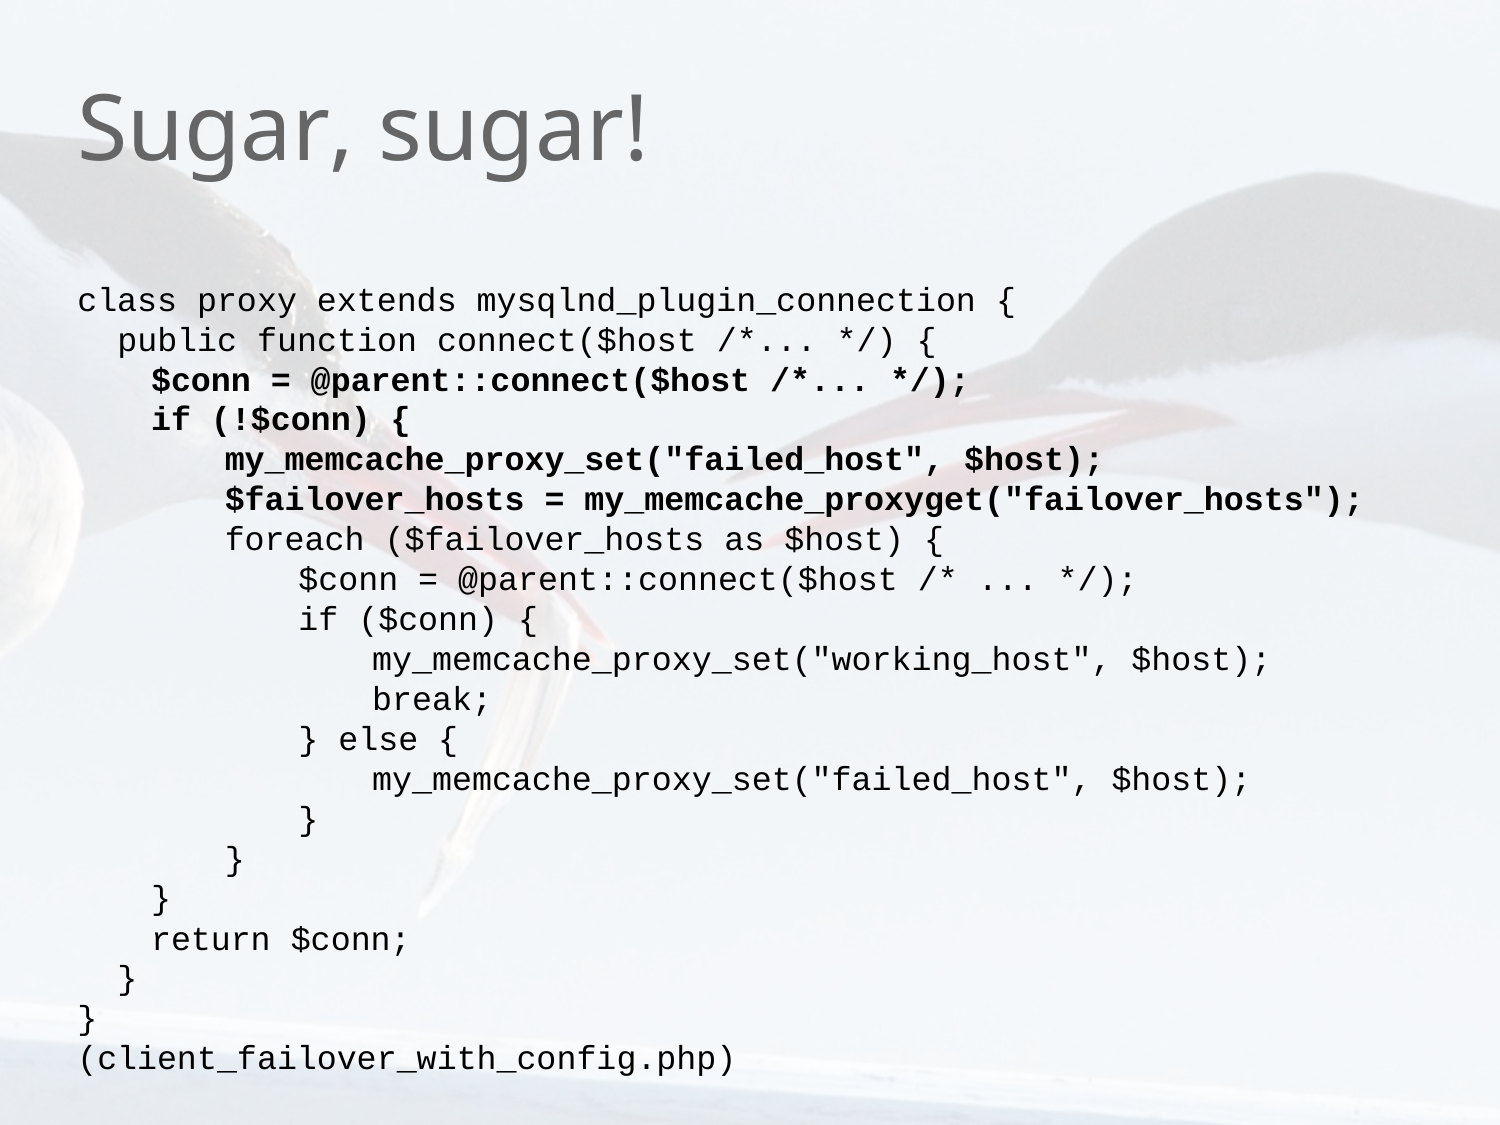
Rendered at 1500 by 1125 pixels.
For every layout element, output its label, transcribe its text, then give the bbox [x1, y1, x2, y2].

text_box [0, 0, 1500, 1125]
text_box class proxy extends mysqlnd_plugin_connection { public function connect($host /*... */) { $conn = @parent::connect($host /*... */); if (!$conn) { my_memcache_proxy_set("failed_host", $host); $failover_hosts = my_memcache_proxyget("failover_hosts"); foreach ($failover_hosts as $host) { $conn = @parent::connect($host /* ... */); if ($conn) { my_memcache_proxy_set("working_host", $host); break; } else { my_memcache_proxy_set("failed_host", $host); } } } return $conn; } } (client_failover_with_config.php) [62, 230, 1438, 1085]
title Sugar, sugar! [62, 37, 1438, 213]
